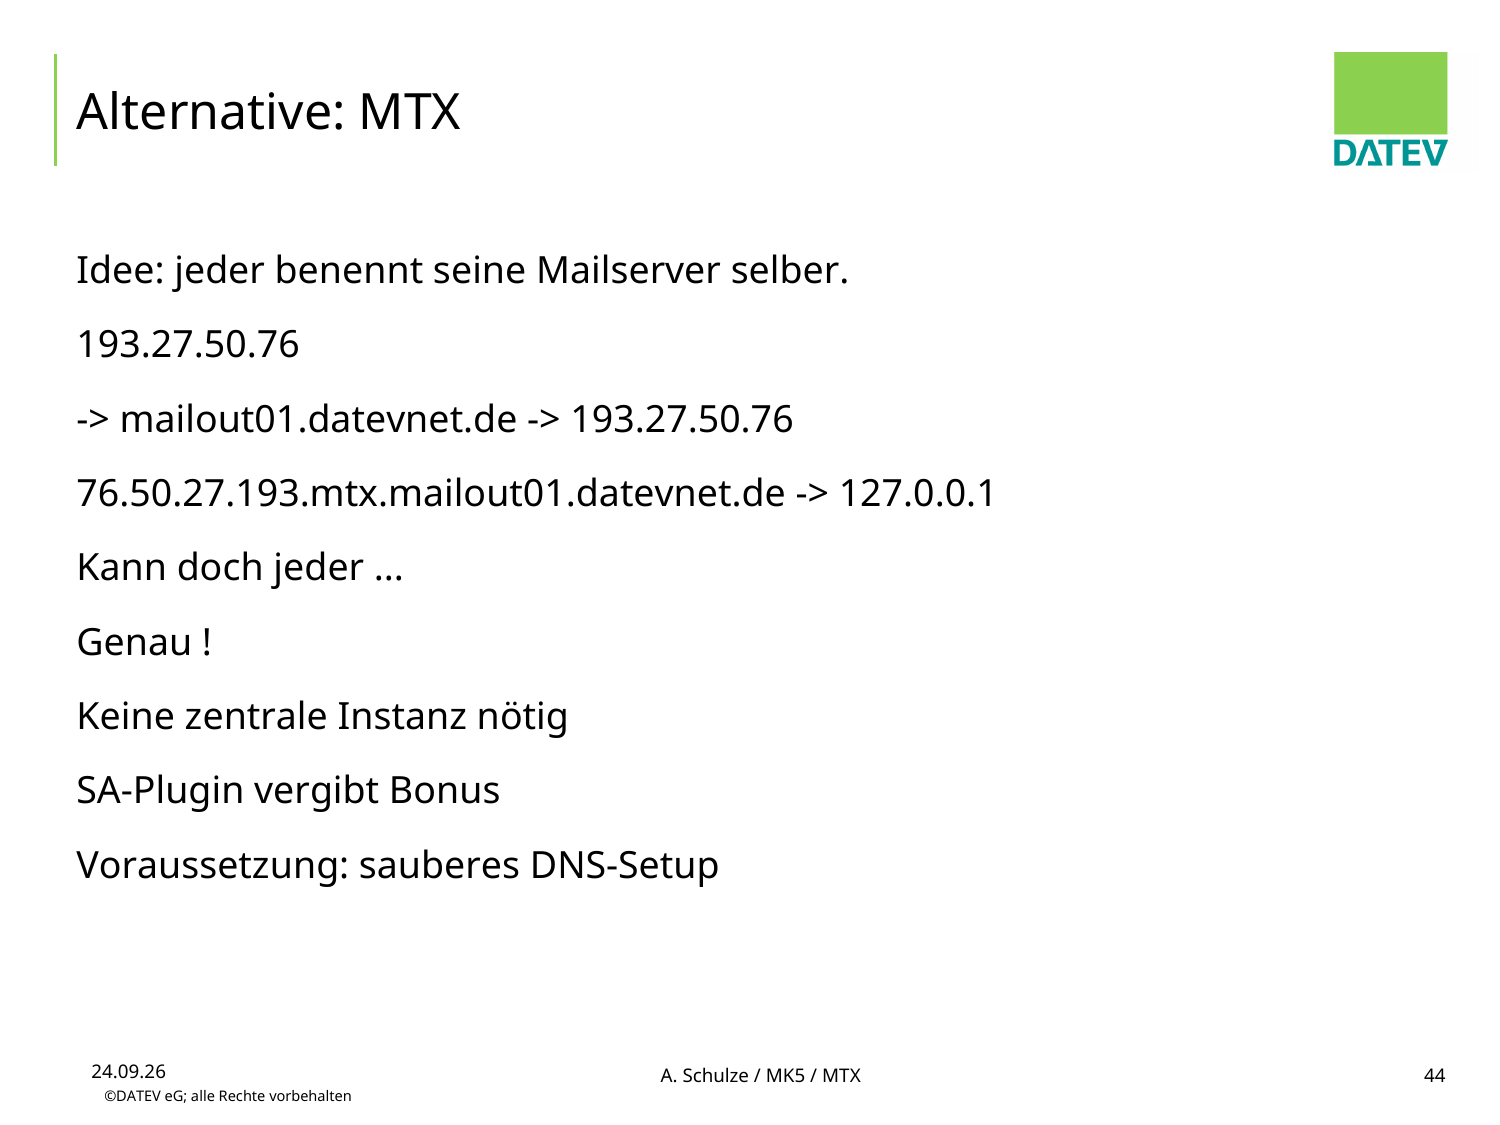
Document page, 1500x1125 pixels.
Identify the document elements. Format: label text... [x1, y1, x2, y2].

list Idee: jeder benennt seine Mailserver selber. 193.27.50.76 -> mailout01.datevnet.de -> 193.27.50.76 76.50.27.193.mtx.mailout01.datevnet.de -> 127.0.0.1 Kann doch jeder ... Genau ! Keine zentrale Instanz nötig SA-Plugin vergibt Bonus Voraussetzung: sauberes DNS-Setup [76, 243, 1447, 1026]
picture [1333, 52, 1478, 173]
title Alternative: MTX [76, 46, 1235, 174]
